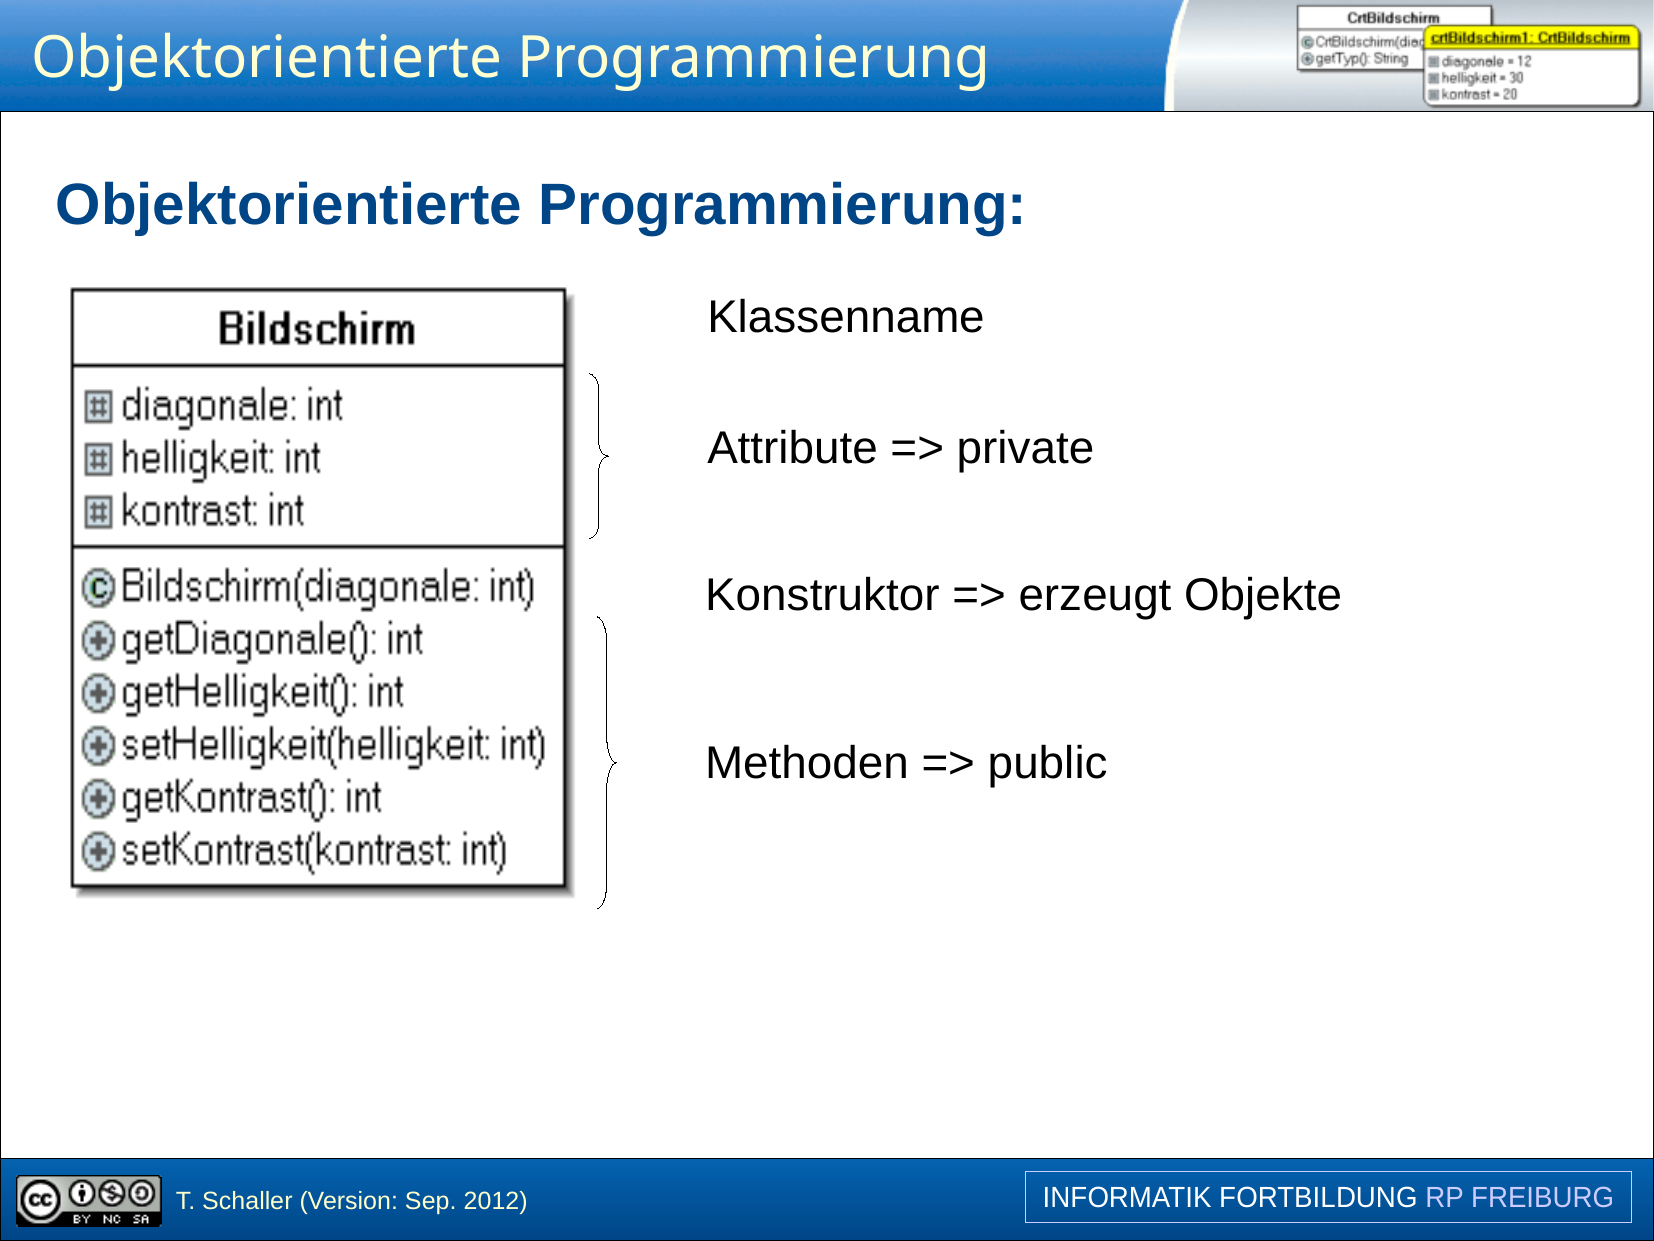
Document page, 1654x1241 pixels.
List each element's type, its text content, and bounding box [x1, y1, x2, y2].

picture [16, 1175, 162, 1227]
text_box Konstruktor => erzeugt Objekte Methoden => public [690, 562, 1397, 685]
picture [69, 286, 578, 902]
picture [0, 0, 1654, 111]
text_box Attribute => private [692, 464, 1369, 595]
text_box Objektorientierte Programmierung: [40, 164, 1043, 246]
title Objektorientierte Programmierung [31, 16, 1151, 94]
text_box Methoden: [578, 685, 1584, 866]
text_box Methoden: [64, 685, 69, 866]
text_box Klassenname [692, 284, 1369, 464]
